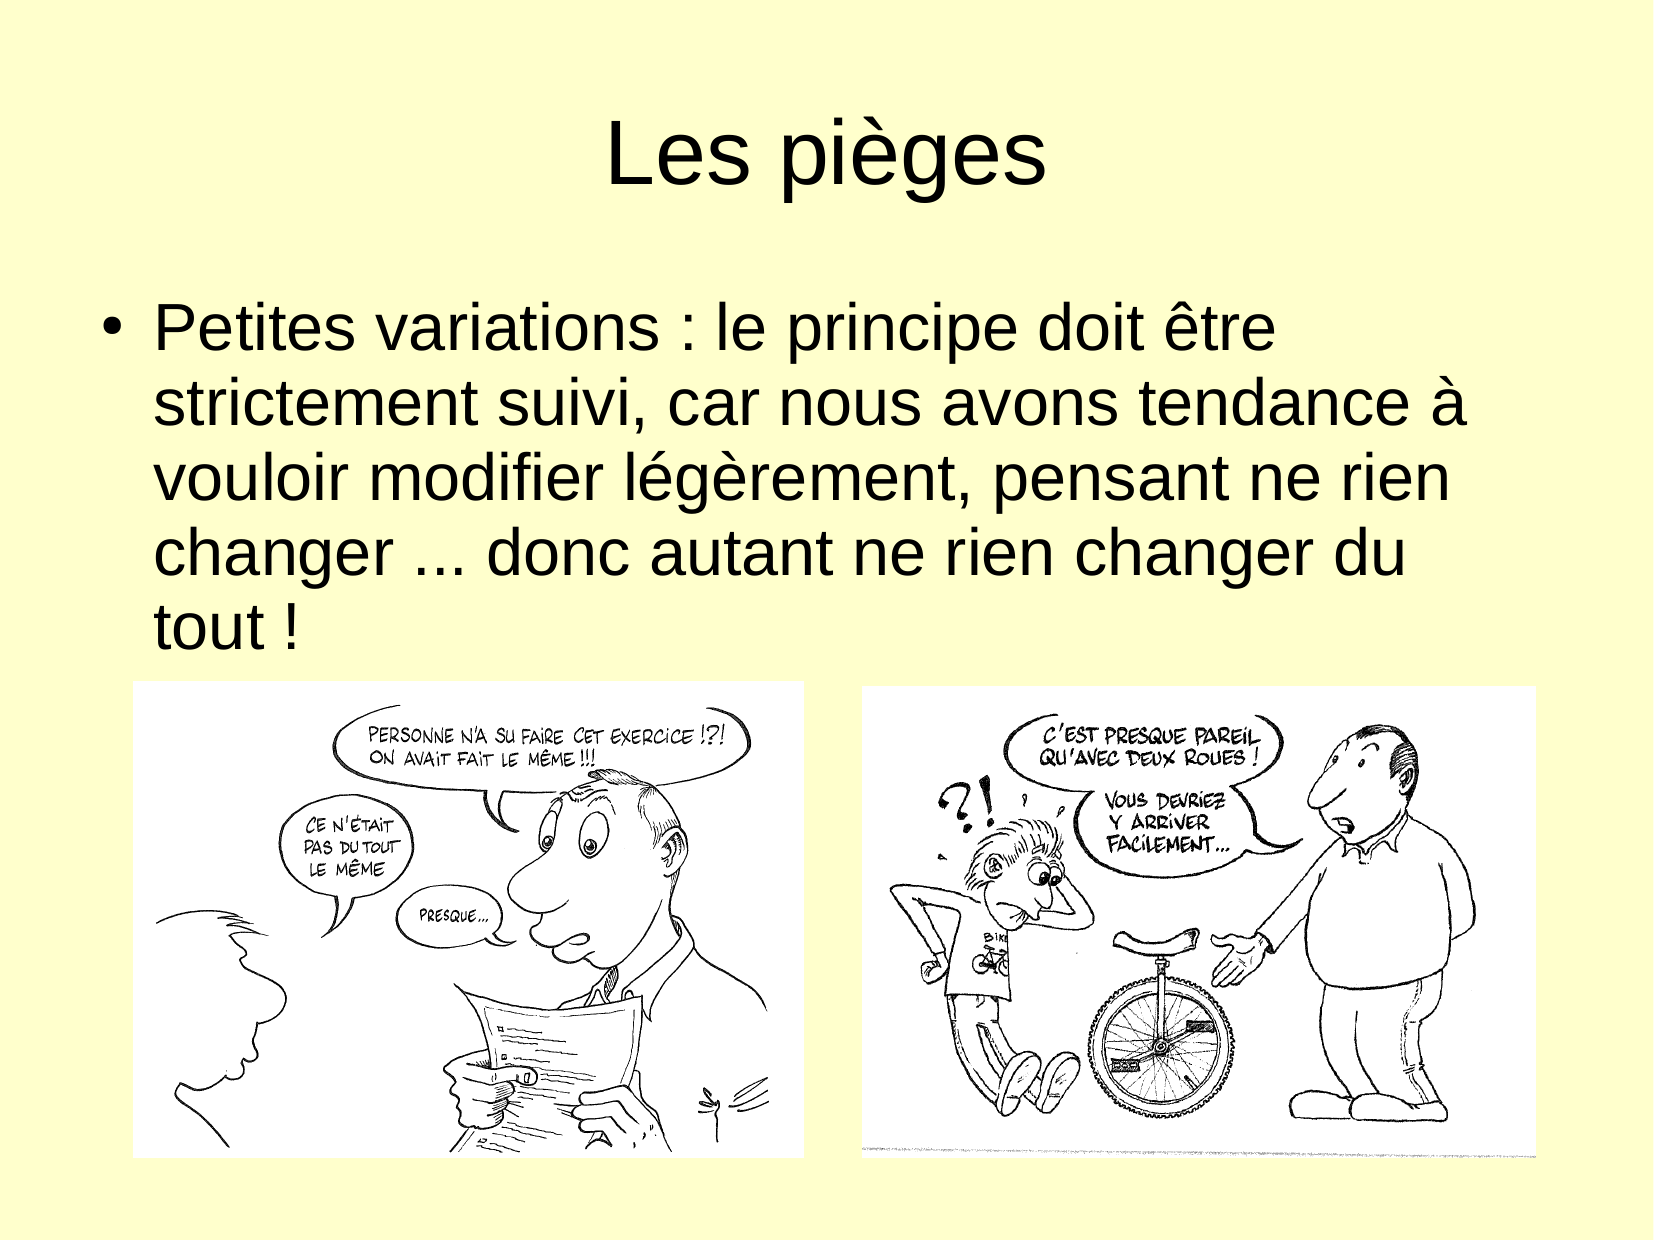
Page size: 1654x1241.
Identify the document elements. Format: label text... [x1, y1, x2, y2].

picture [133, 681, 804, 1158]
picture [862, 686, 1536, 1158]
list Petites variations : le principe doit être strictement suivi, car nous avons tendance à vouloir modifier légèrement, pensant ne rien changer ... donc autant ne rien changer du tout ! [82, 290, 1571, 1134]
title Les pièges [82, 49, 1571, 257]
